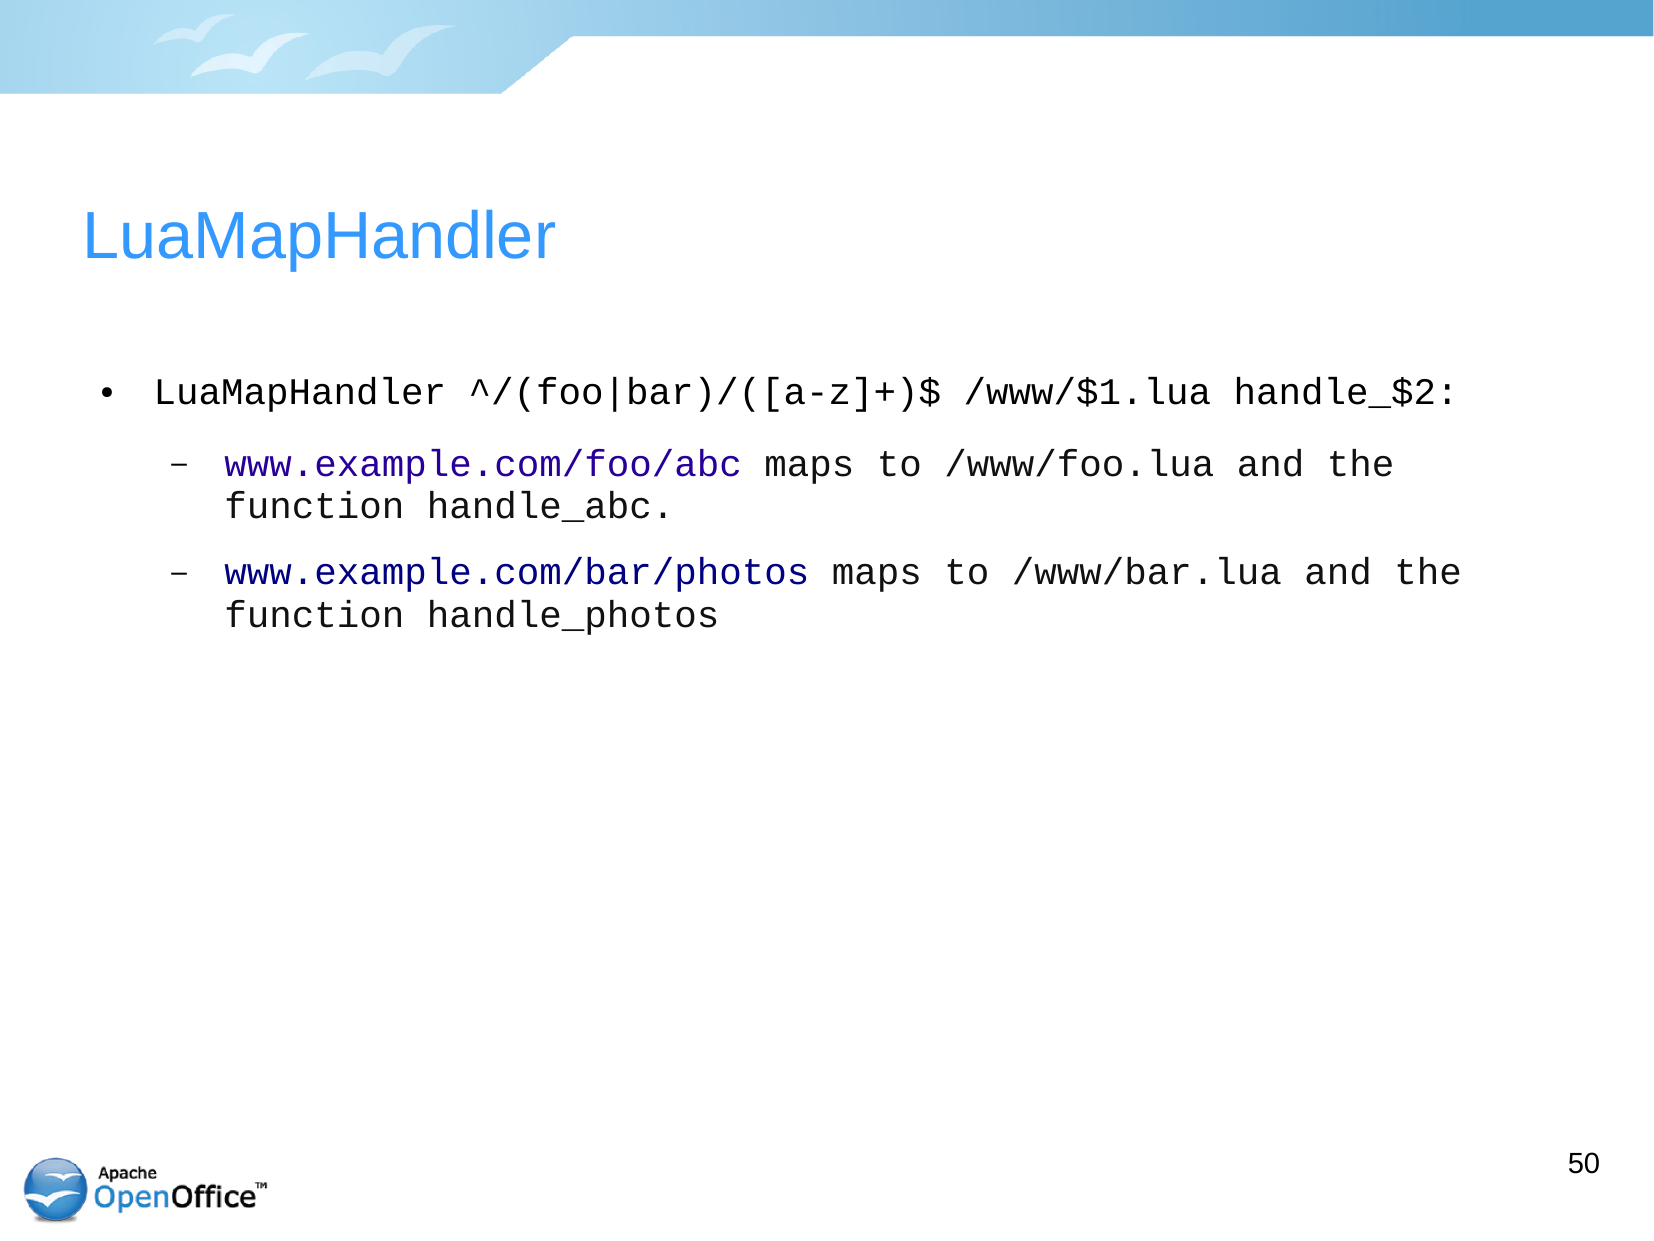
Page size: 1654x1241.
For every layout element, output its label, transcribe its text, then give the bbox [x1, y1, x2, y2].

picture [0, 0, 1654, 1241]
list LuaMapHandler ^/(foo|bar)/([a-z]+)$ /www/$1.lua handle_$2: www.example.com/foo/abc maps to /www/foo.lua and the function handle_abc. www.example.com/bar/photos maps to /www/bar.lua and the function handle_photos [82, 372, 1571, 1093]
title LuaMapHandler [82, 132, 1571, 340]
